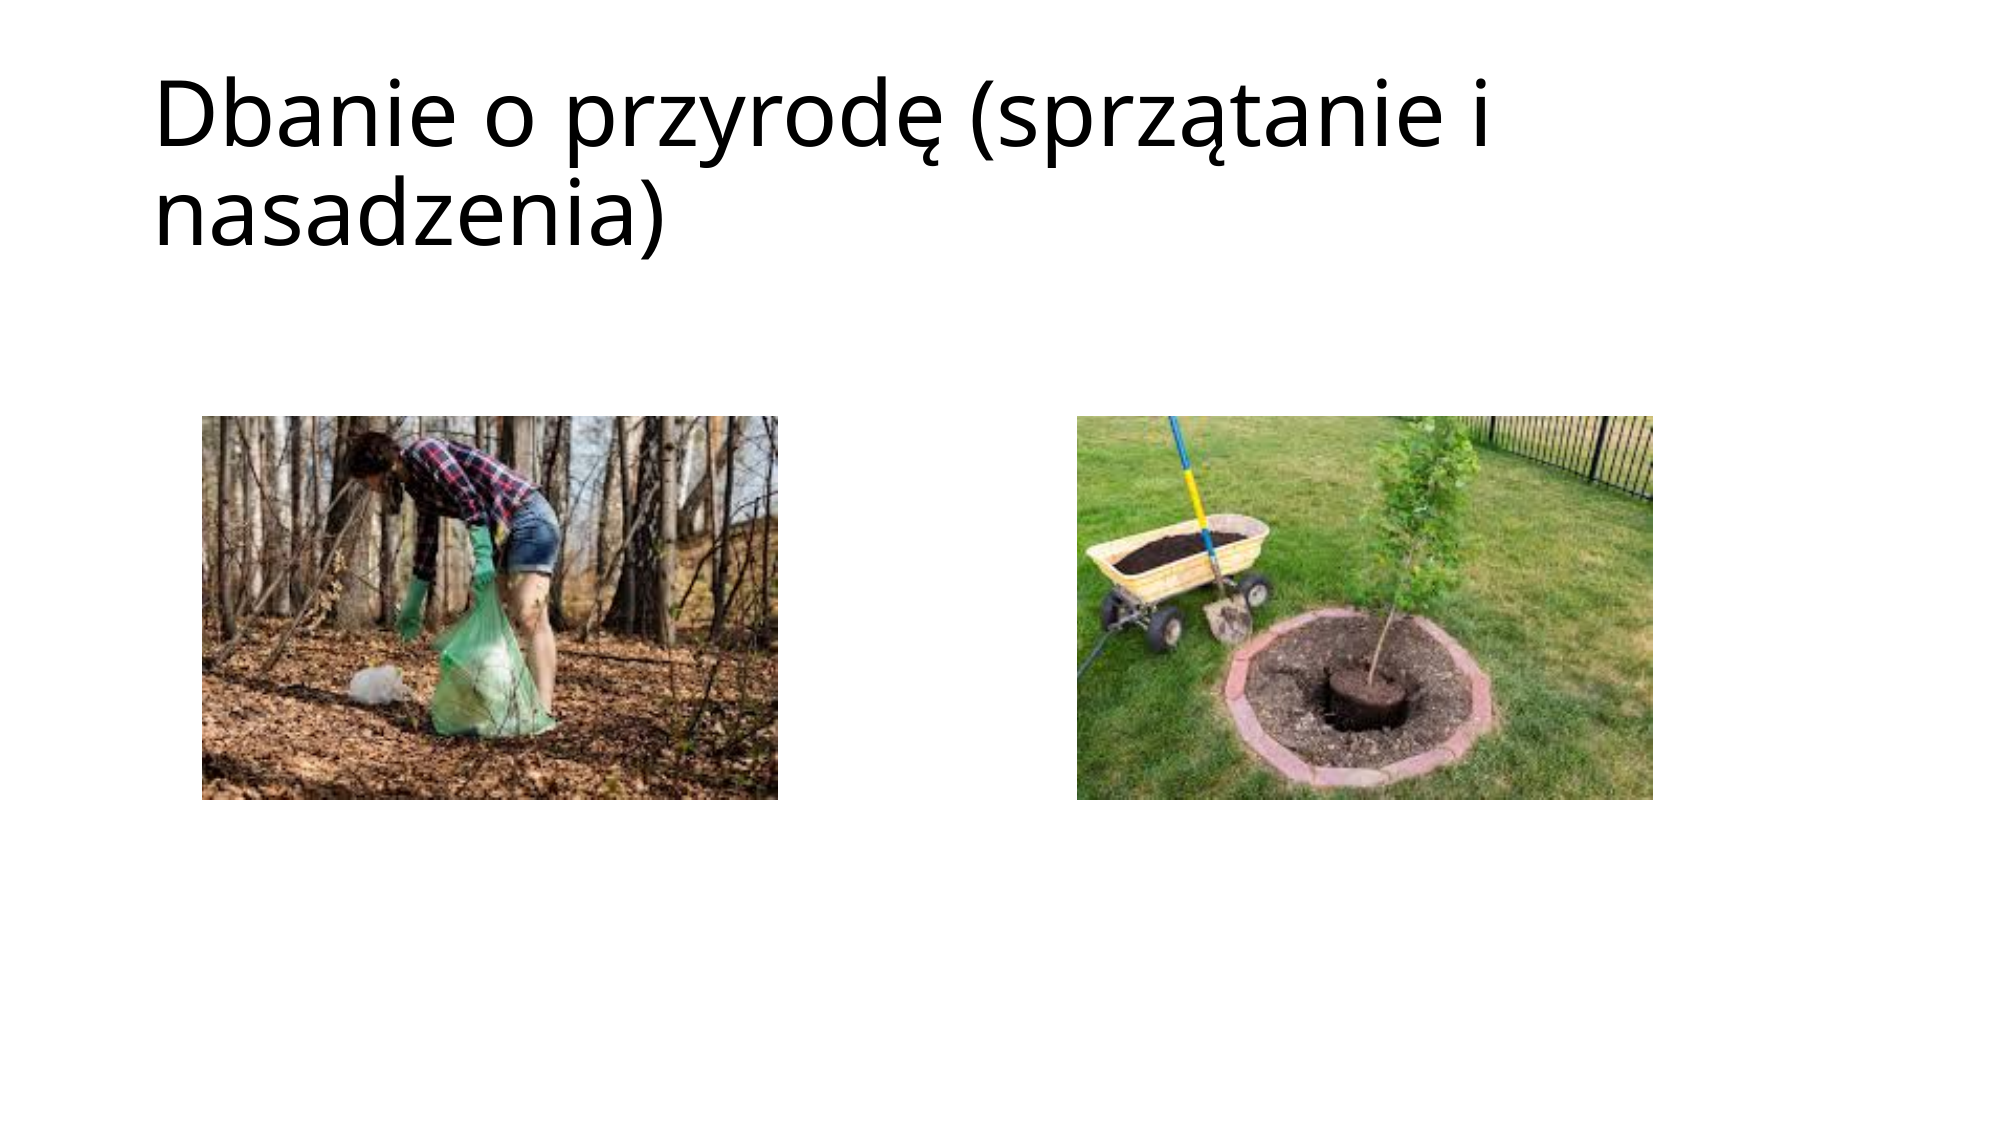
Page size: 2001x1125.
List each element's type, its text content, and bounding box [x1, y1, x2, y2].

picture [1077, 416, 1653, 800]
title Dbanie o przyrodę (sprzątanie i nasadzenia) [137, 59, 1863, 278]
picture [202, 416, 778, 800]
